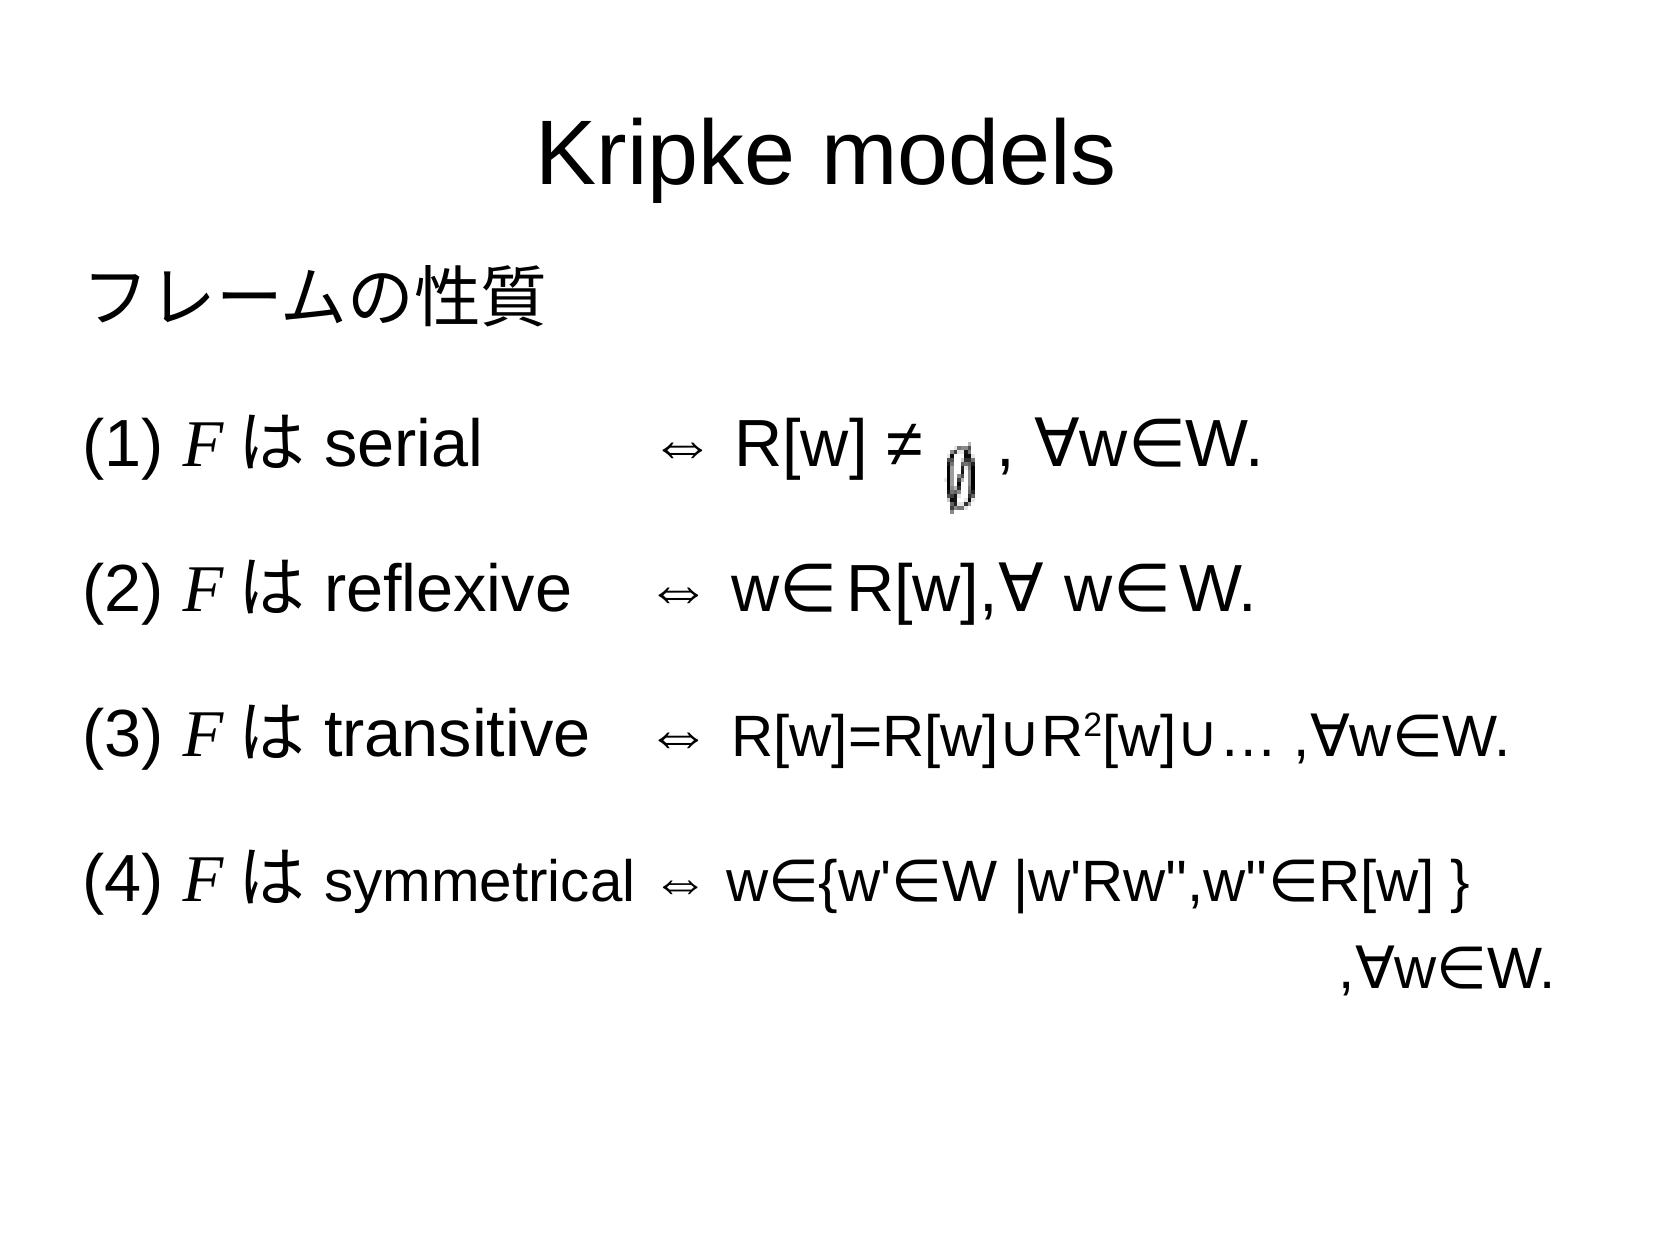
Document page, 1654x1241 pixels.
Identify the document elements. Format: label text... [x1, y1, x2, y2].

title Kripke models [82, 56, 1571, 250]
picture [944, 442, 975, 514]
subtitle フレームの性質 (1) Fはserial ⇔ R[w] ≠ , ∀w∈W. (2) Fはreflexive ⇔ w∈R[w],∀w∈W. (3) Fはtransitive ⇔ R[w]=R[w]∪R2[w]∪… ,∀w∈W. (4) Fはsymmetrical ⇔ w∈{w'∈W |w'Rw'',w''∈R[w] } ,∀w∈W. [82, 297, 1571, 1102]
chart [772, 592, 893, 653]
